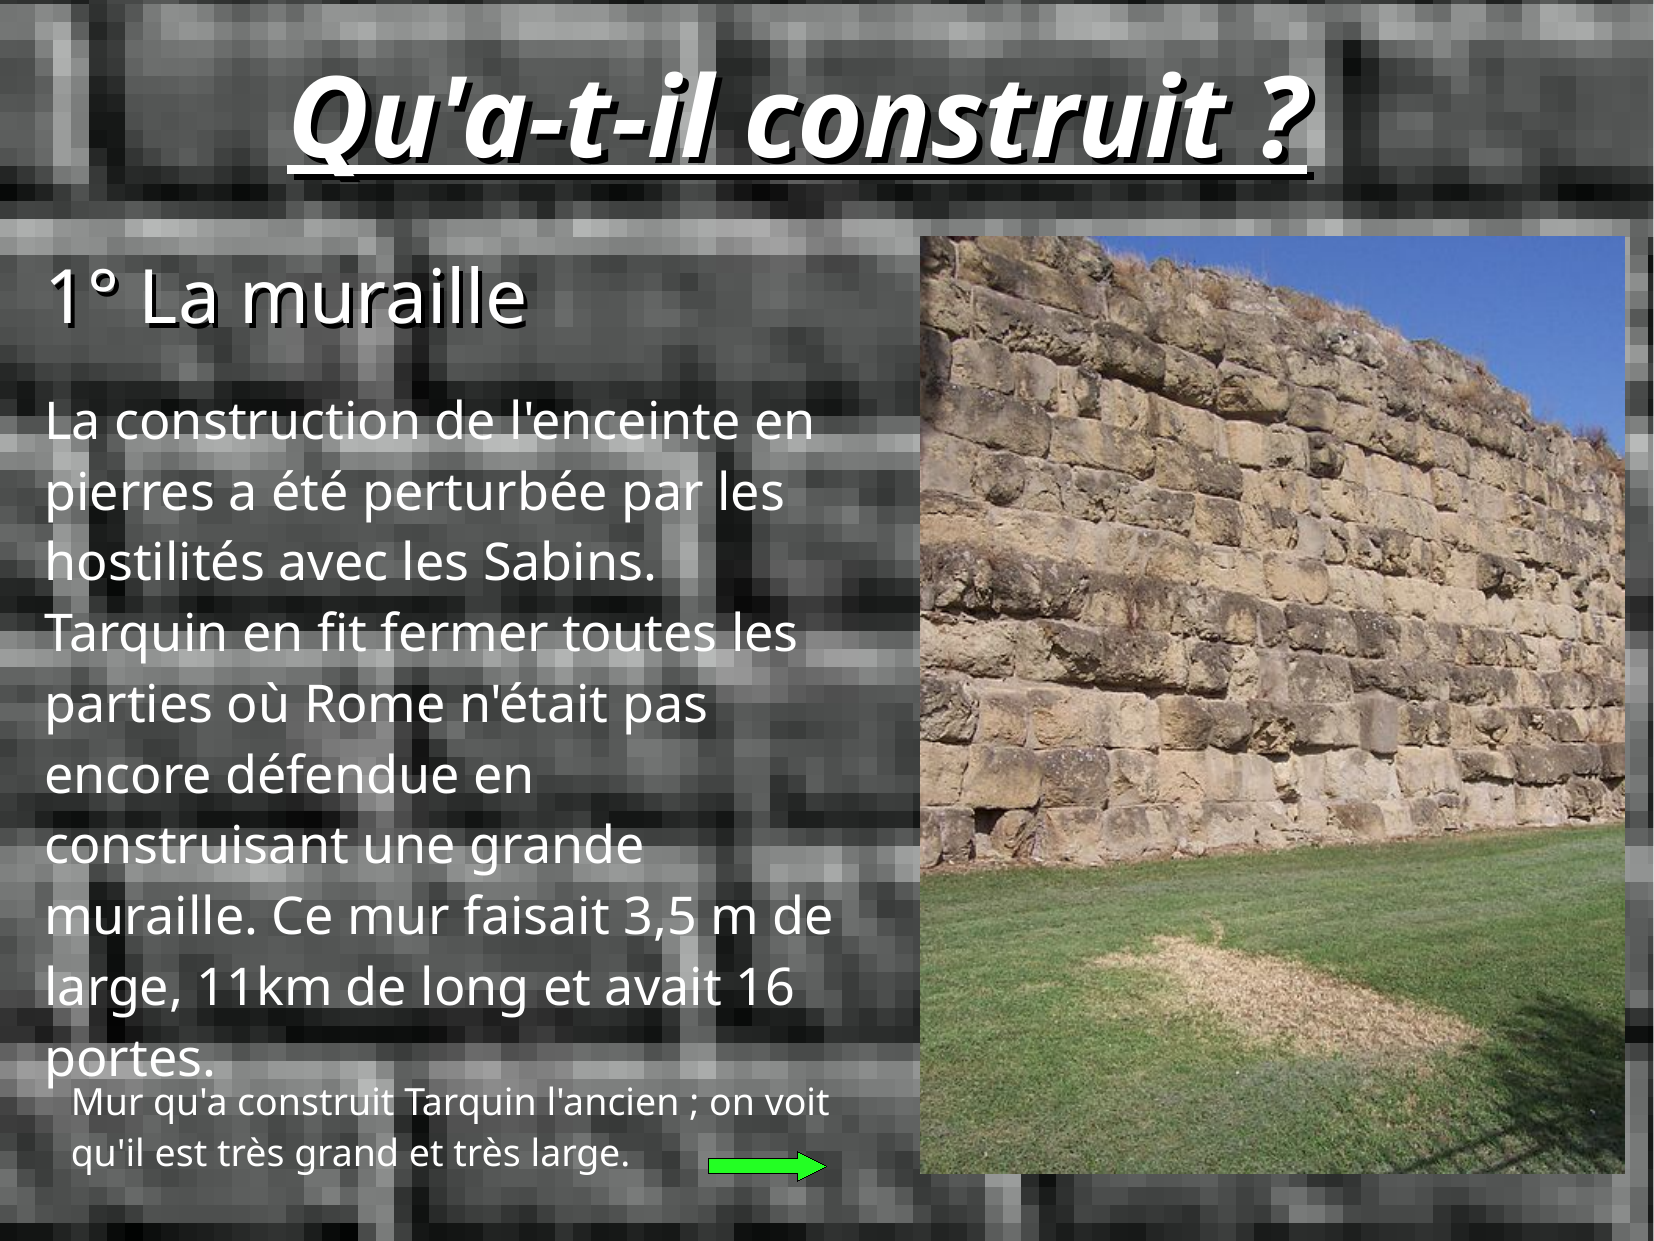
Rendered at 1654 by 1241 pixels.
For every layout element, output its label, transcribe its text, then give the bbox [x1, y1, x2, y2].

text_box 1° La muraille [29, 236, 827, 356]
text_box Qu'a-t-il construit ? [206, 29, 1418, 202]
text_box Mur qu'a construit Tarquin l'ancien ; on voit qu'il est très grand et très large. [55, 1068, 883, 1199]
text_box La construction de l'enceinte en pierres a été perturbée par les hostilités avec les Sabins. Tarquin en fit fermer toutes les parties où Rome n'était pas encore défendue en construisant une grande muraille. Ce mur faisait 3,5 m de large, 11km de long et avait 16 portes. [29, 376, 856, 1047]
text_box [708, 1151, 827, 1182]
picture [0, 0, 1654, 1241]
